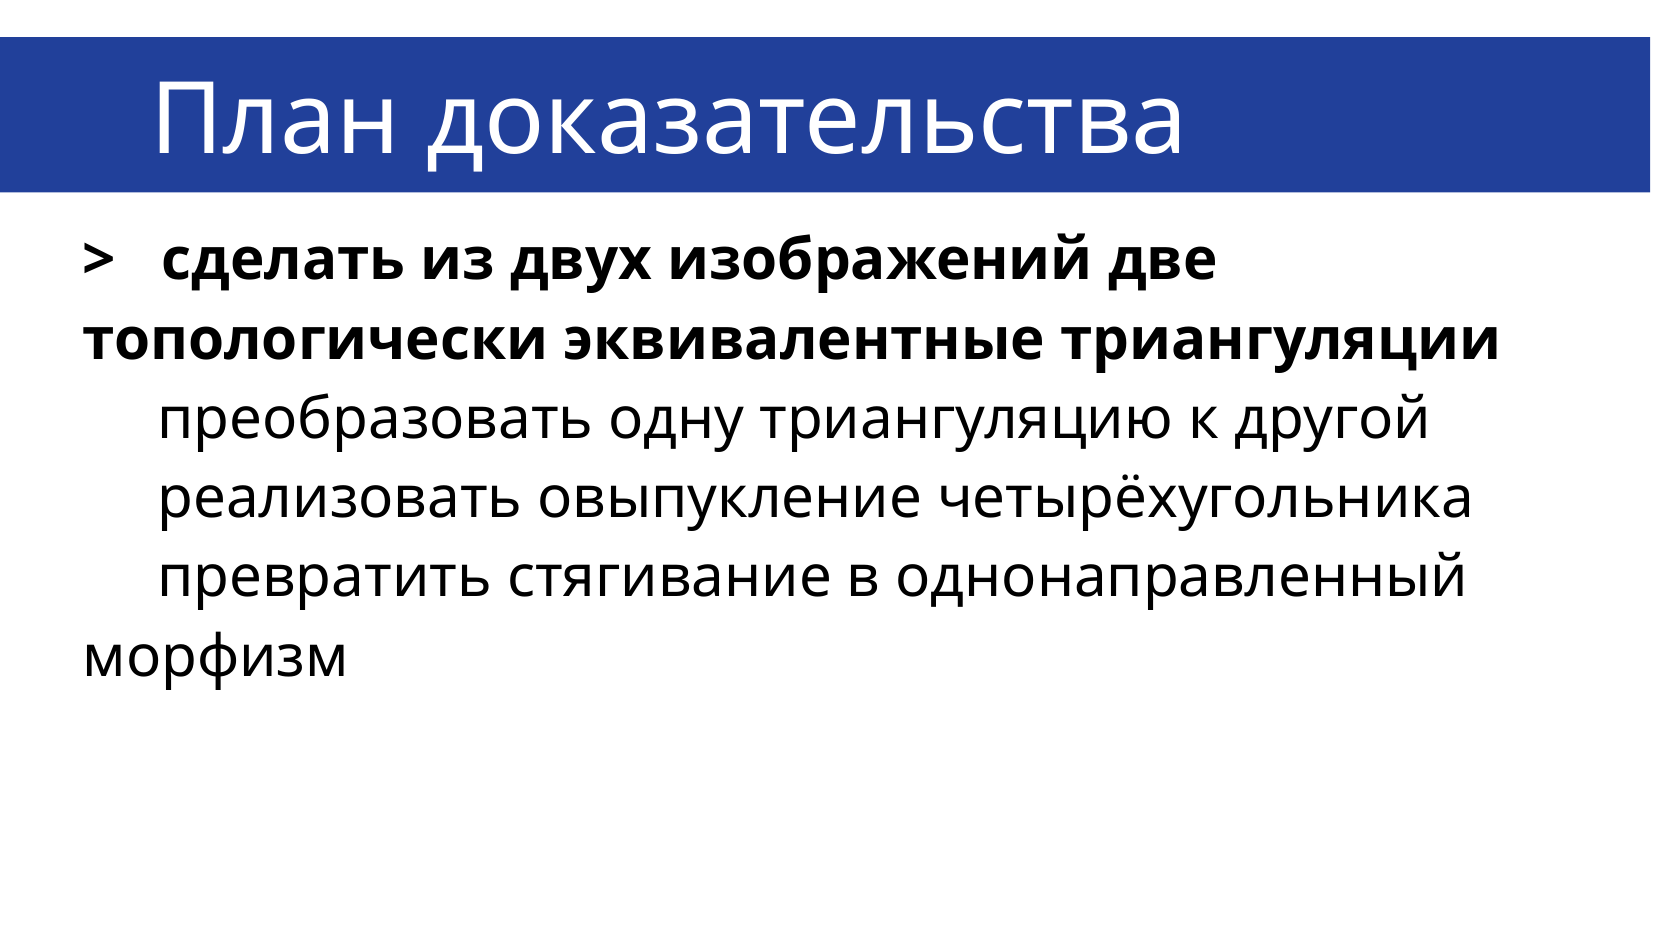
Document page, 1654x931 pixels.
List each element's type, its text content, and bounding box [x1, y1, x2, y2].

subtitle > сделать из двух изображений две топологически эквивалентные триангуляции преобразовать одну триангуляцию к другой реализовать овыпукление четырёхугольника превратить стягивание в однонаправленный морфизм [82, 217, 1576, 773]
title План доказательства [0, 37, 1651, 193]
